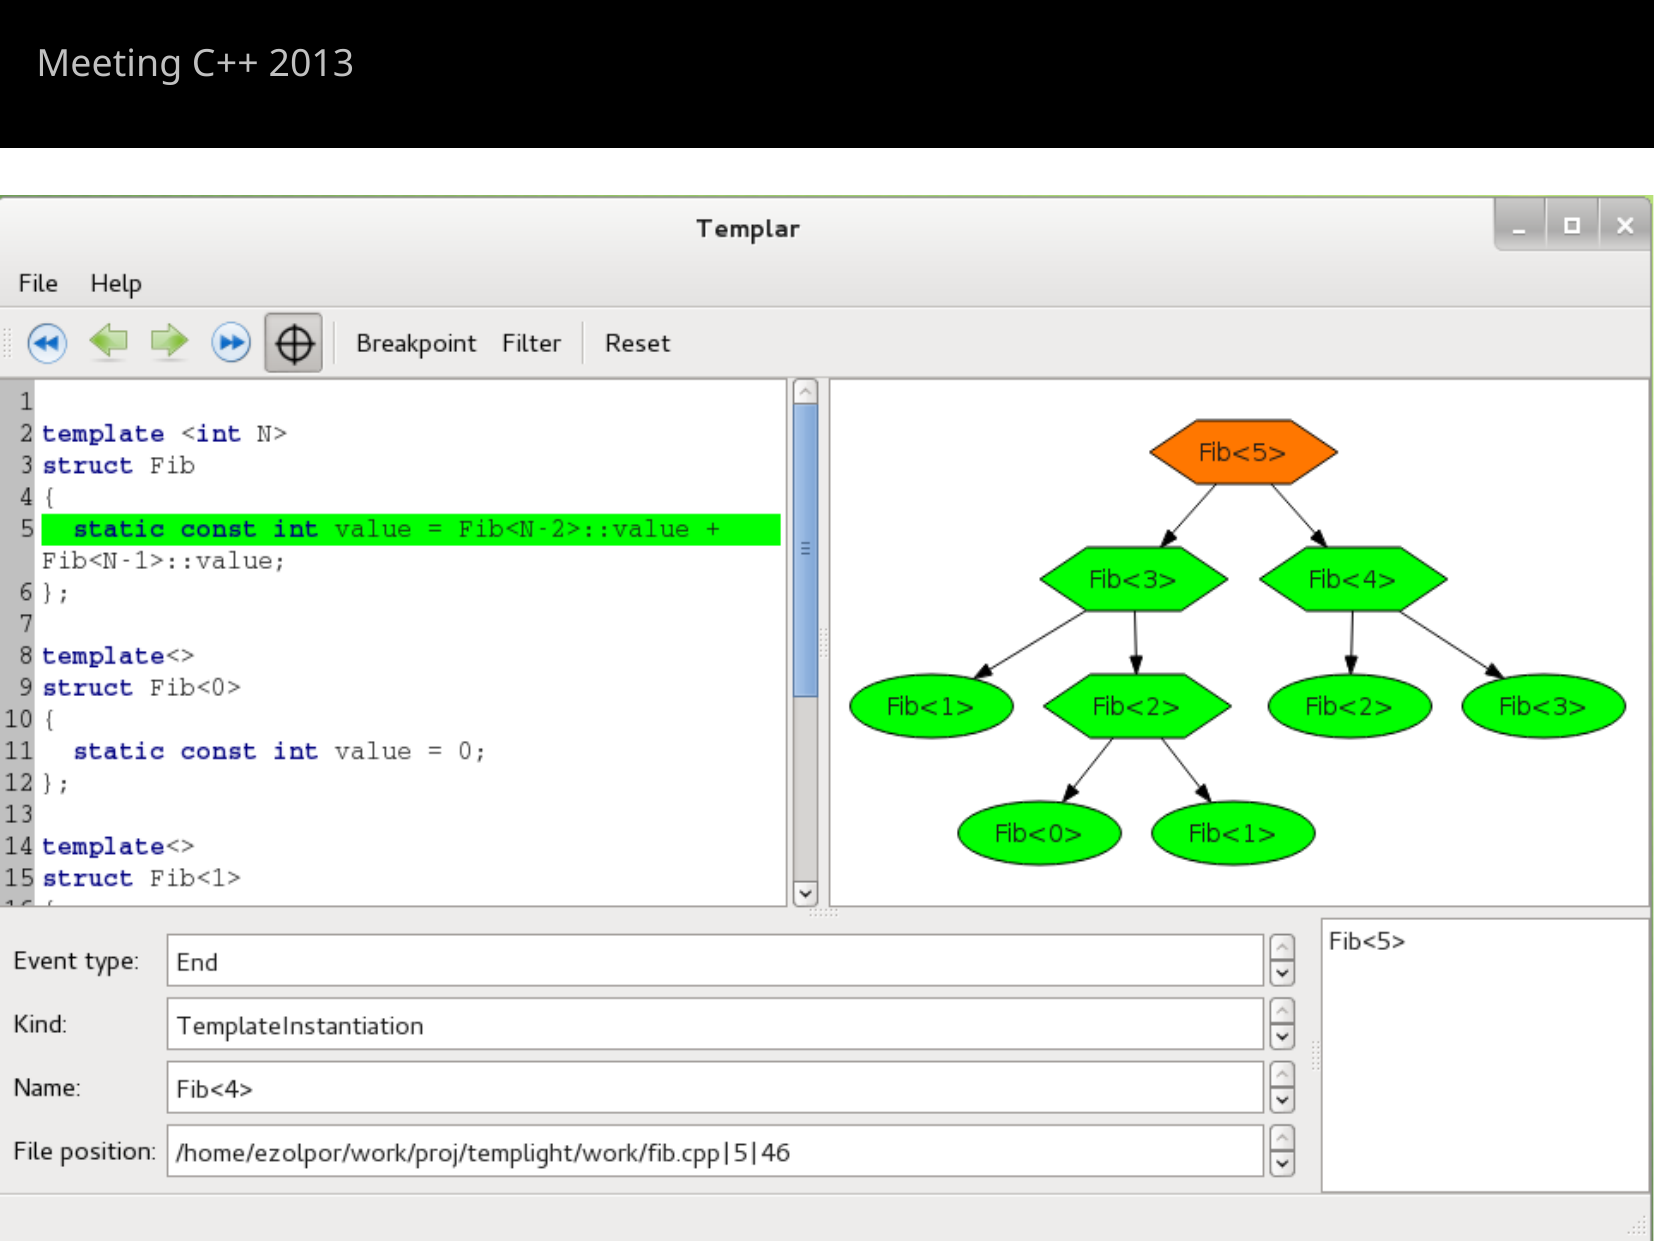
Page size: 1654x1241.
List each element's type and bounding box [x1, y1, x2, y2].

picture [0, 195, 1654, 1241]
